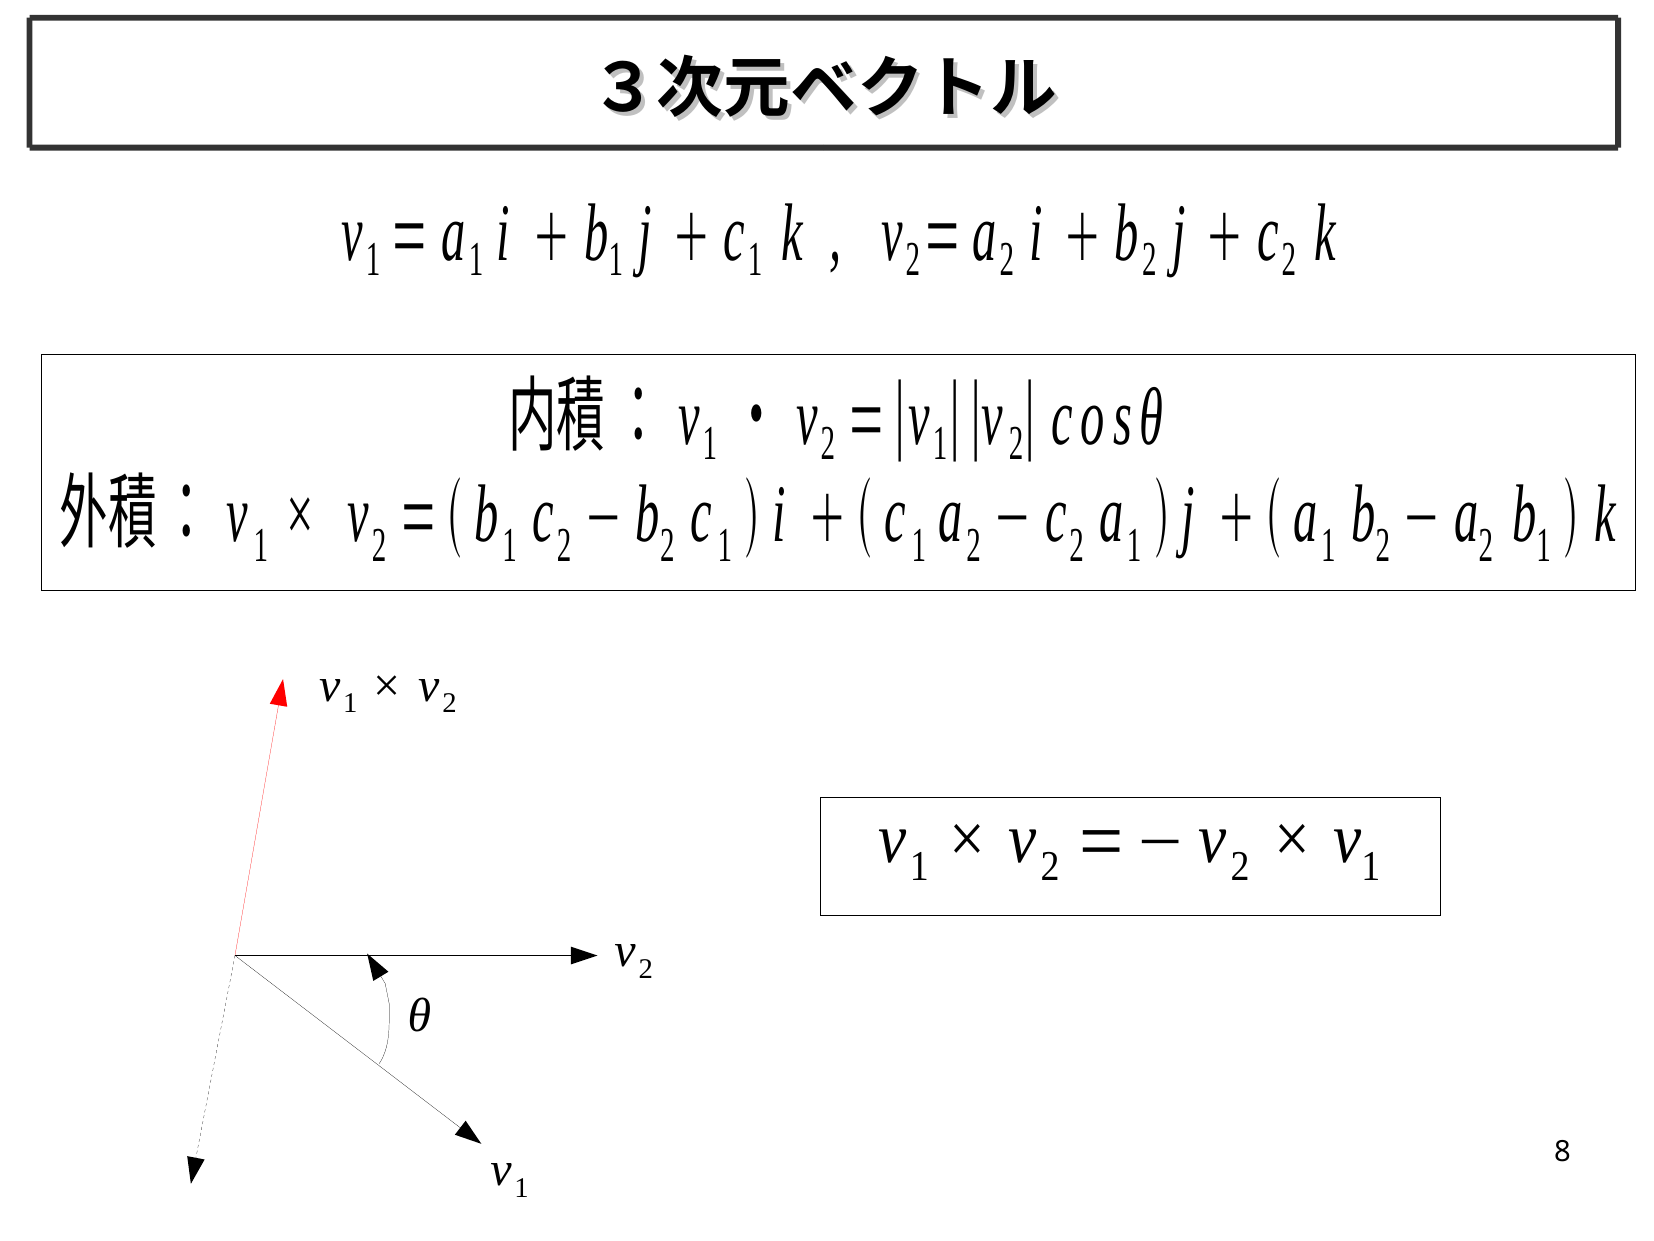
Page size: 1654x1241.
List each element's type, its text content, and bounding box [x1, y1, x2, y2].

chart [47, 189, 1631, 354]
chart [478, 1143, 540, 1205]
chart [602, 924, 665, 987]
chart [862, 800, 1397, 892]
chart [47, 355, 1631, 568]
chart [395, 989, 443, 1045]
text_box ３次元ベクトル [29, 17, 1619, 148]
chart [307, 659, 469, 721]
